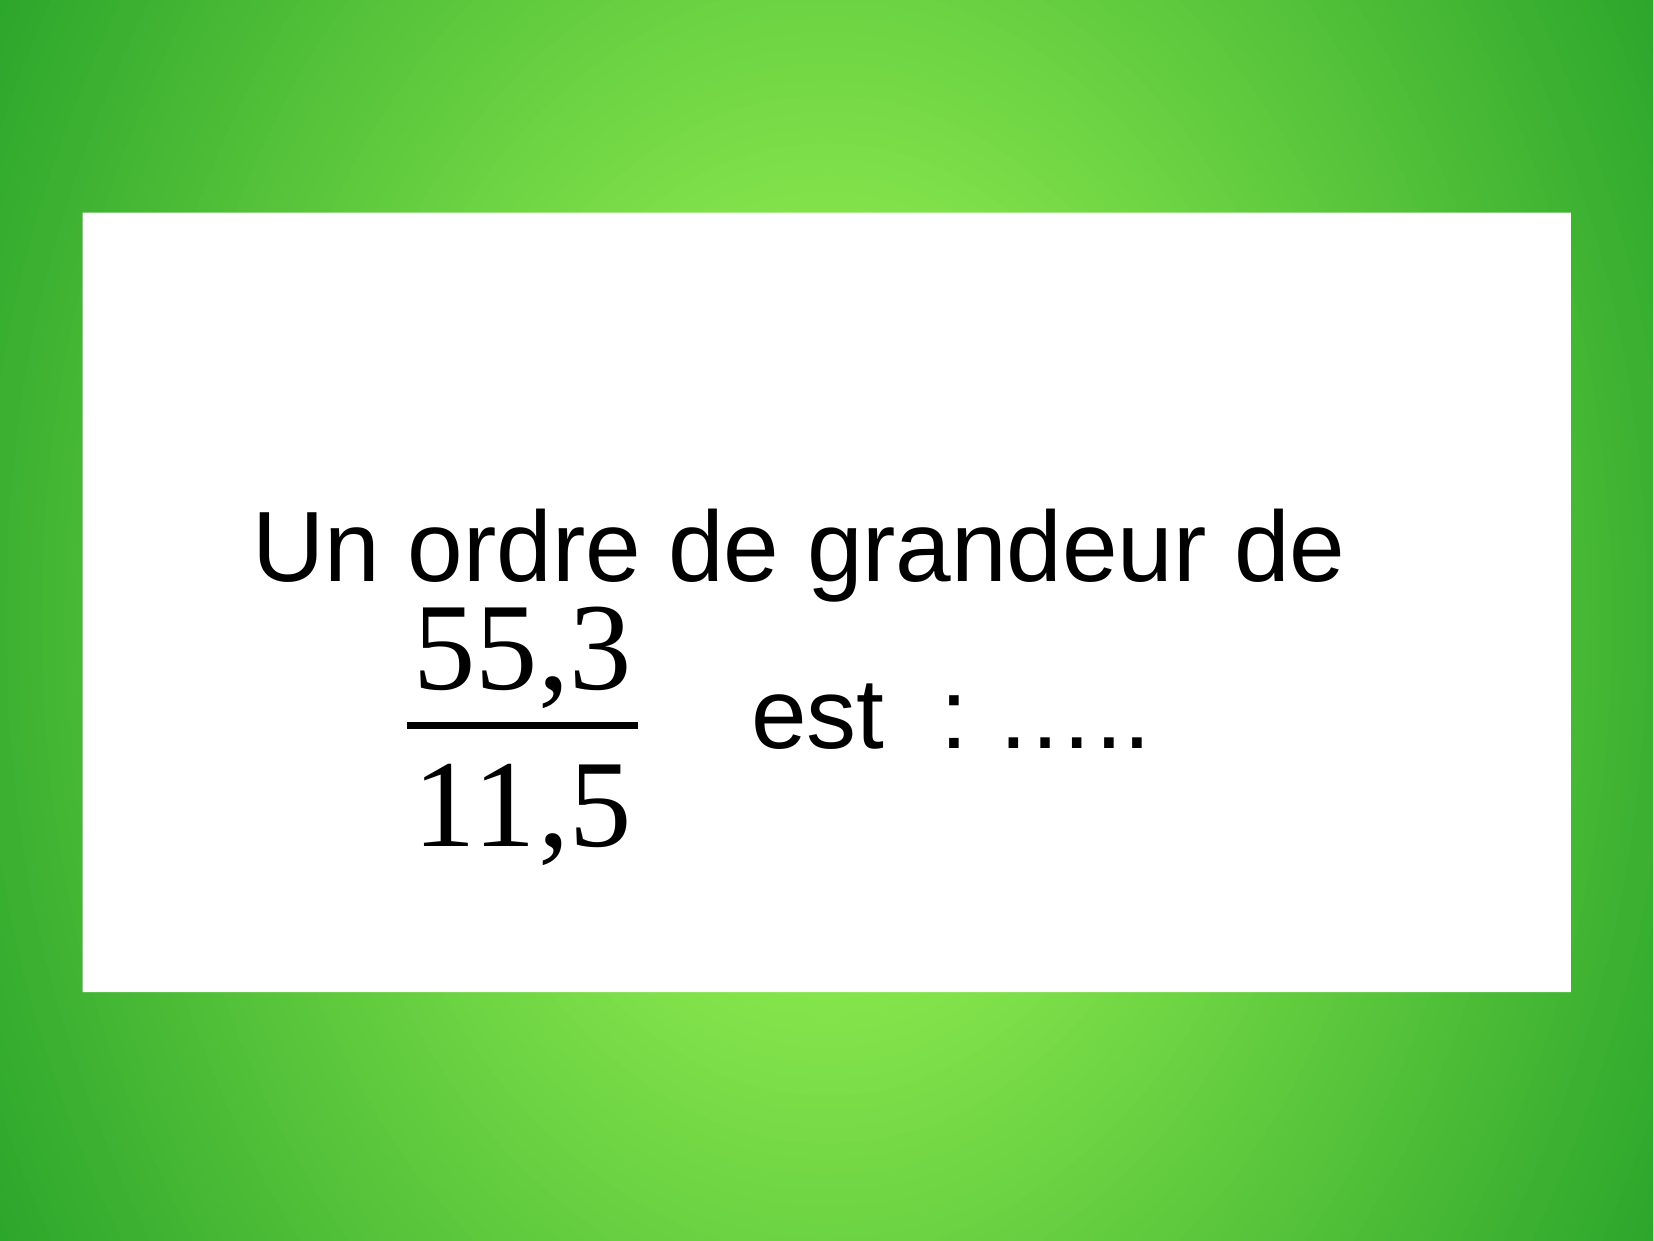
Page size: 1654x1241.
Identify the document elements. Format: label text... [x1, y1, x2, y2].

picture [0, 0, 1654, 1241]
subtitle Un ordre de grandeur de est : ….. [82, 212, 1571, 993]
chart [394, 578, 650, 874]
